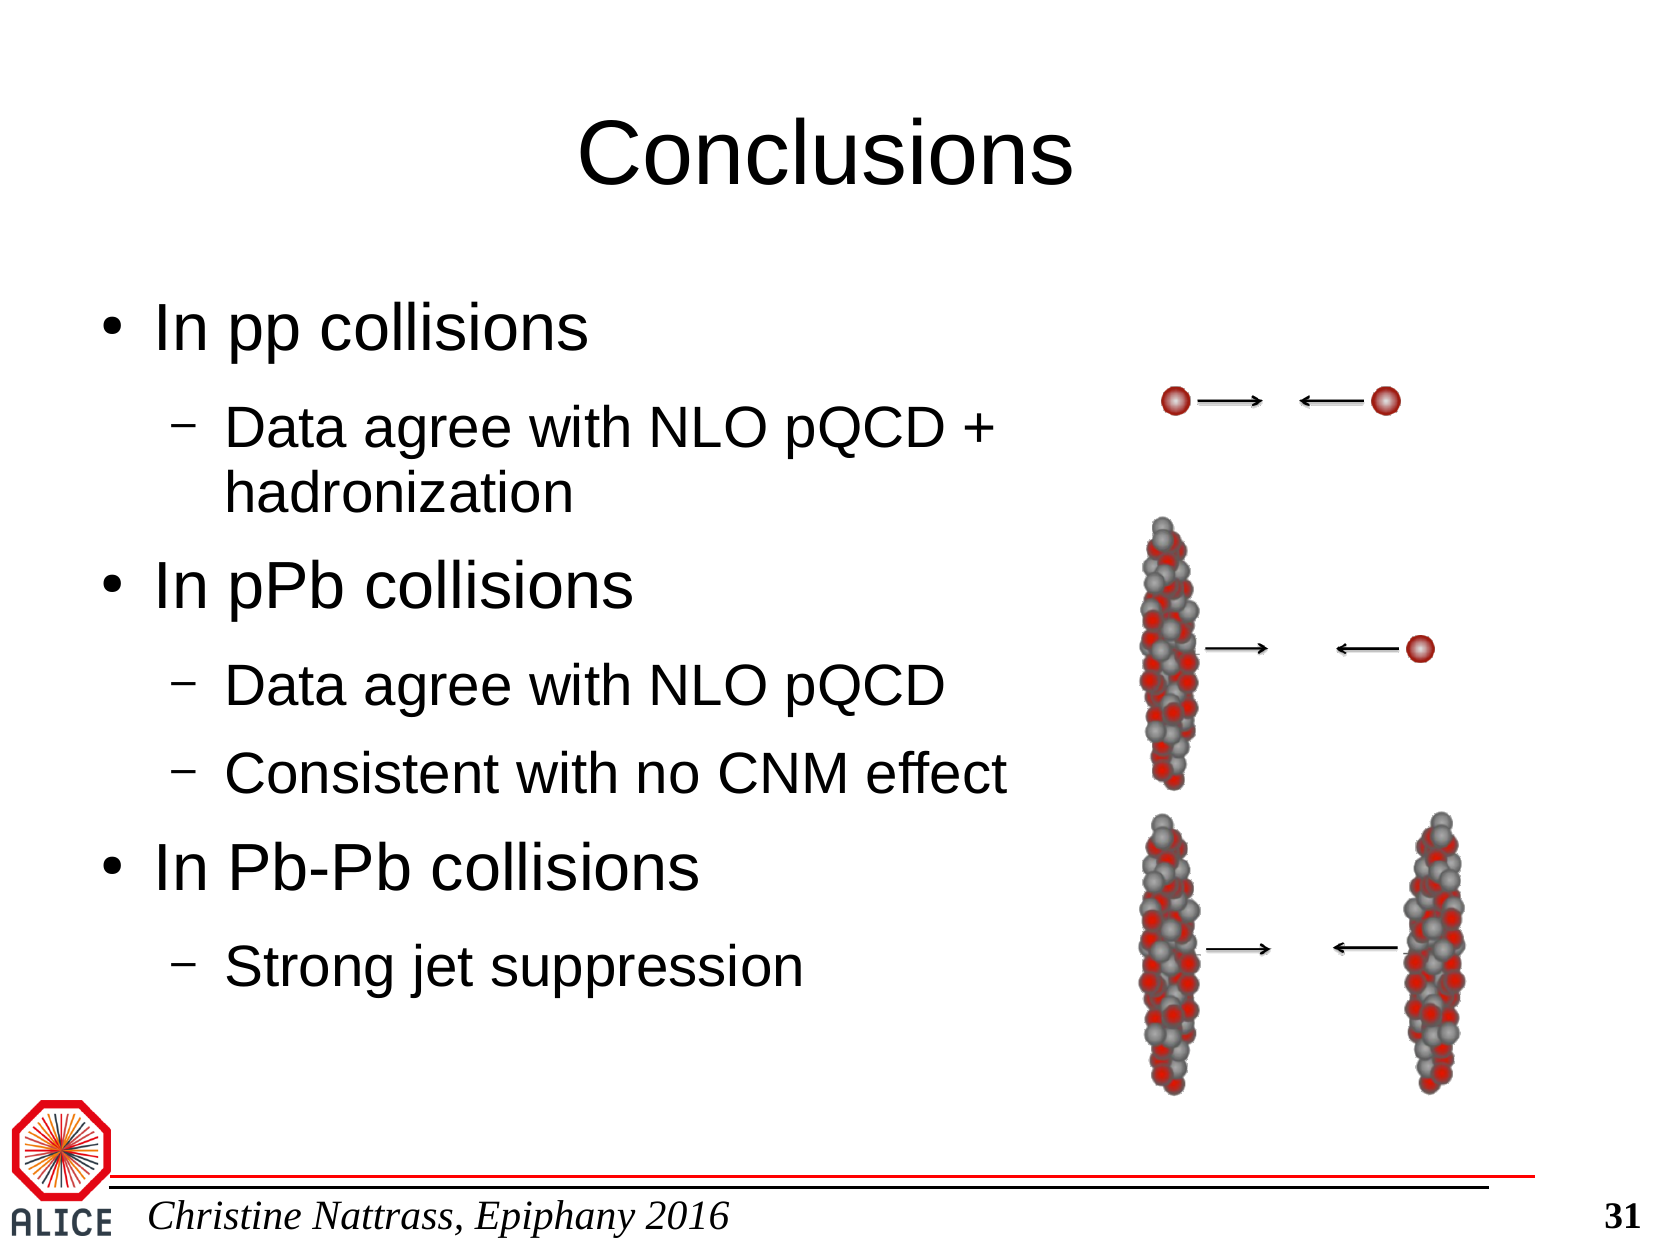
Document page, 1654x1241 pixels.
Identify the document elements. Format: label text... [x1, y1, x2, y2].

picture [1136, 811, 1284, 1111]
list In pp collisions Data agree with NLO pQCD + hadronization In pPb collisions Data agree with NLO pQCD Consistent with no CNM effect In Pb-Pb collisions Strong jet suppression [82, 290, 1126, 1010]
picture [1319, 809, 1467, 1109]
picture [1137, 262, 1438, 806]
picture [11, 1100, 111, 1236]
title Conclusions [82, 49, 1571, 257]
